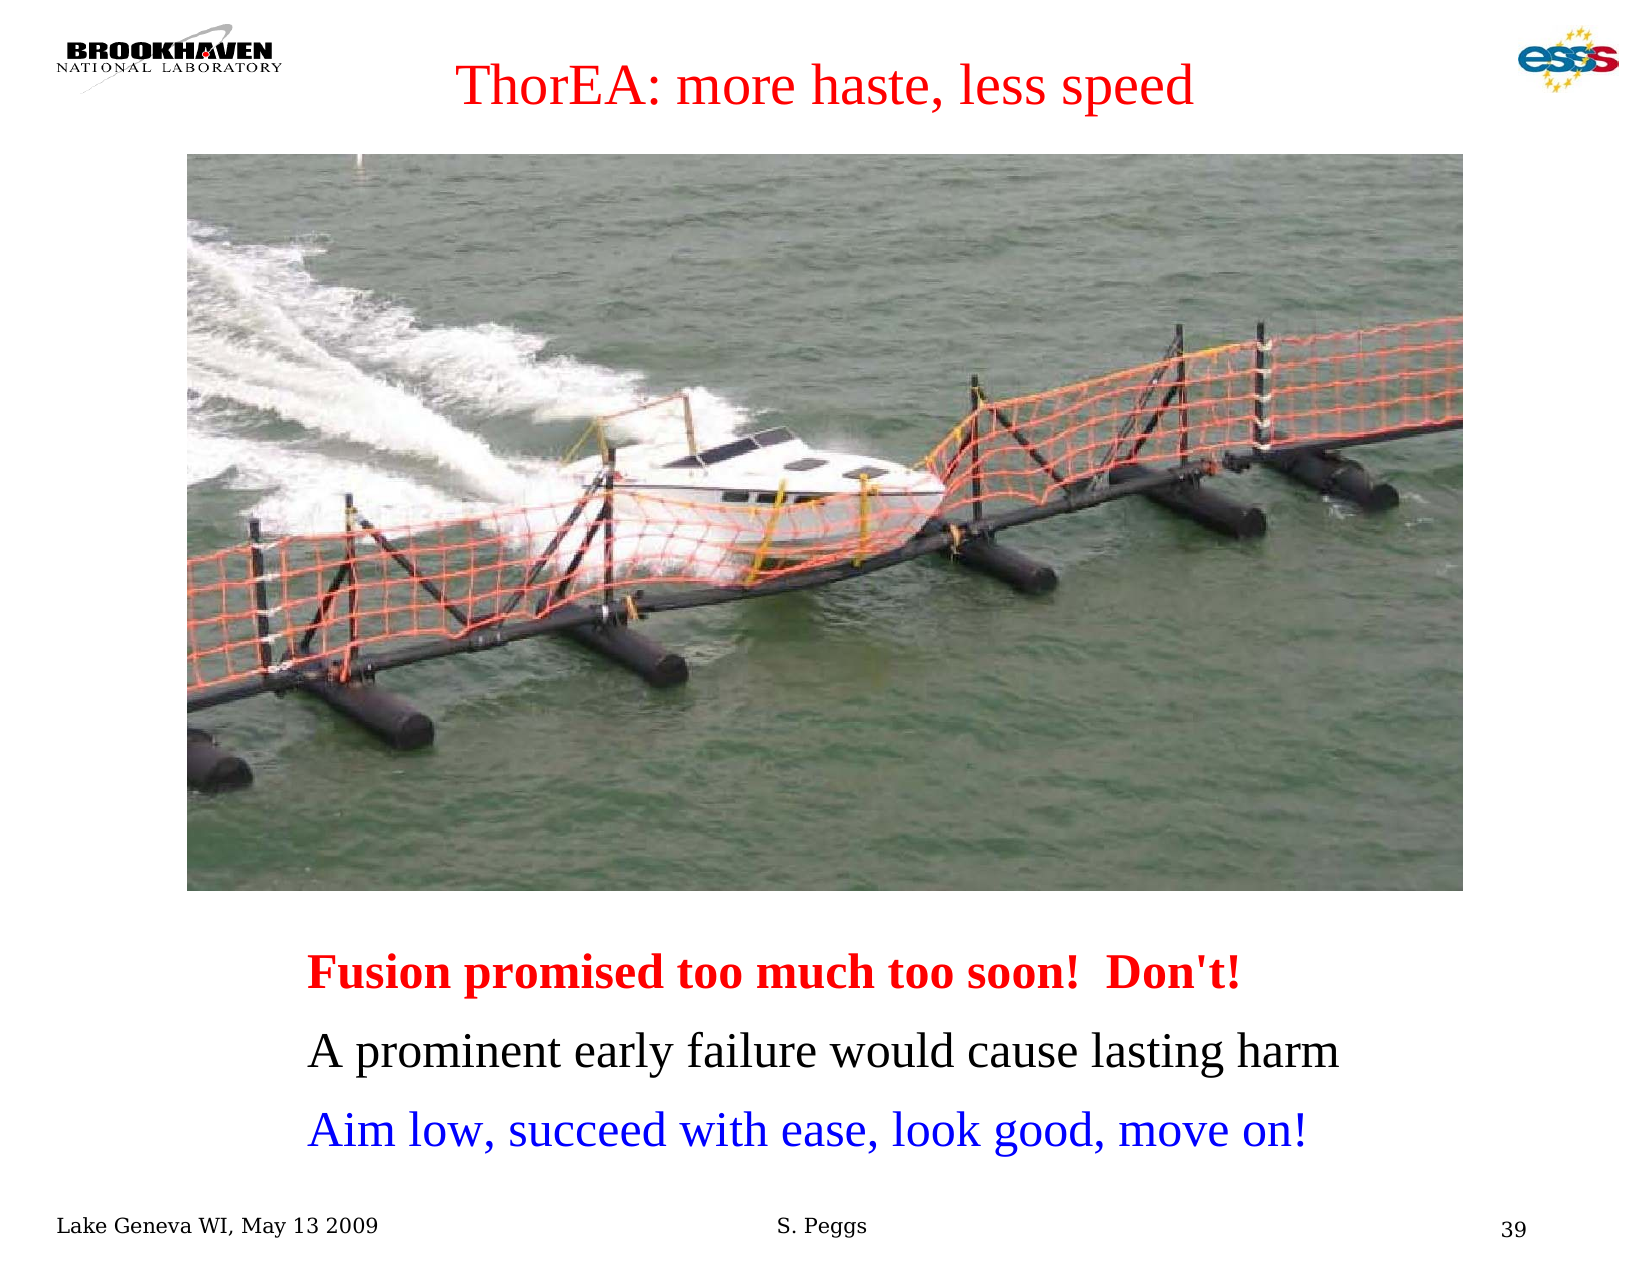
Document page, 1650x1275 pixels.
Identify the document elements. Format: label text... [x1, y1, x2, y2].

picture [56, 24, 282, 94]
picture [187, 154, 1463, 891]
picture [1518, 25, 1619, 93]
text_box Fusion promised too much too soon! Don't! A prominent early failure would cause lasting harm Aim low, succeed with ease, look good, move on! [307, 944, 1343, 1144]
picture [1555, 52, 1566, 57]
text_box ThorEA: more haste, less speed [303, 29, 1347, 117]
